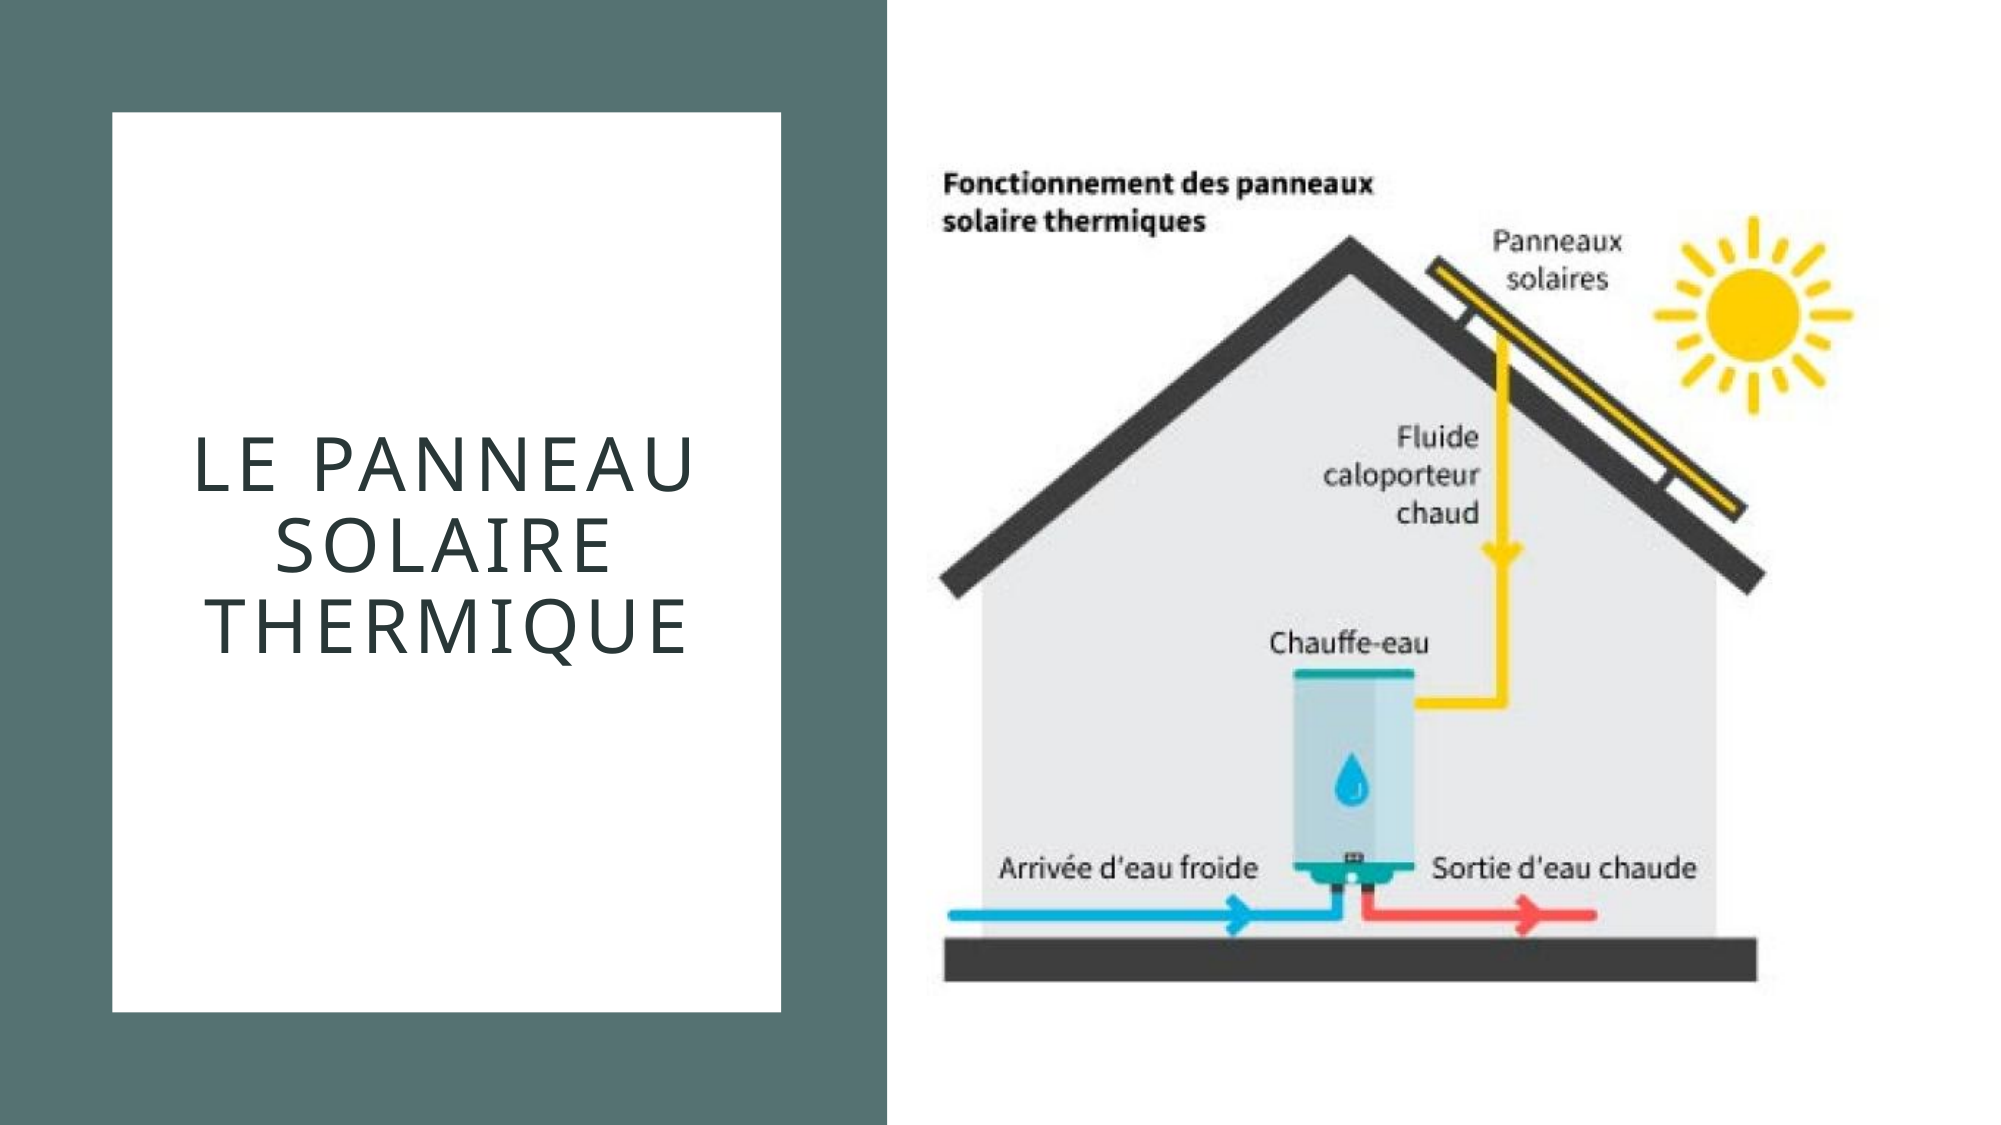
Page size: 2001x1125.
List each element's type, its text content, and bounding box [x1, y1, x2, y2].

title Le panneau solaire thermique [136, 265, 758, 678]
text_box [0, 0, 887, 1125]
picture [887, 0, 2000, 1125]
